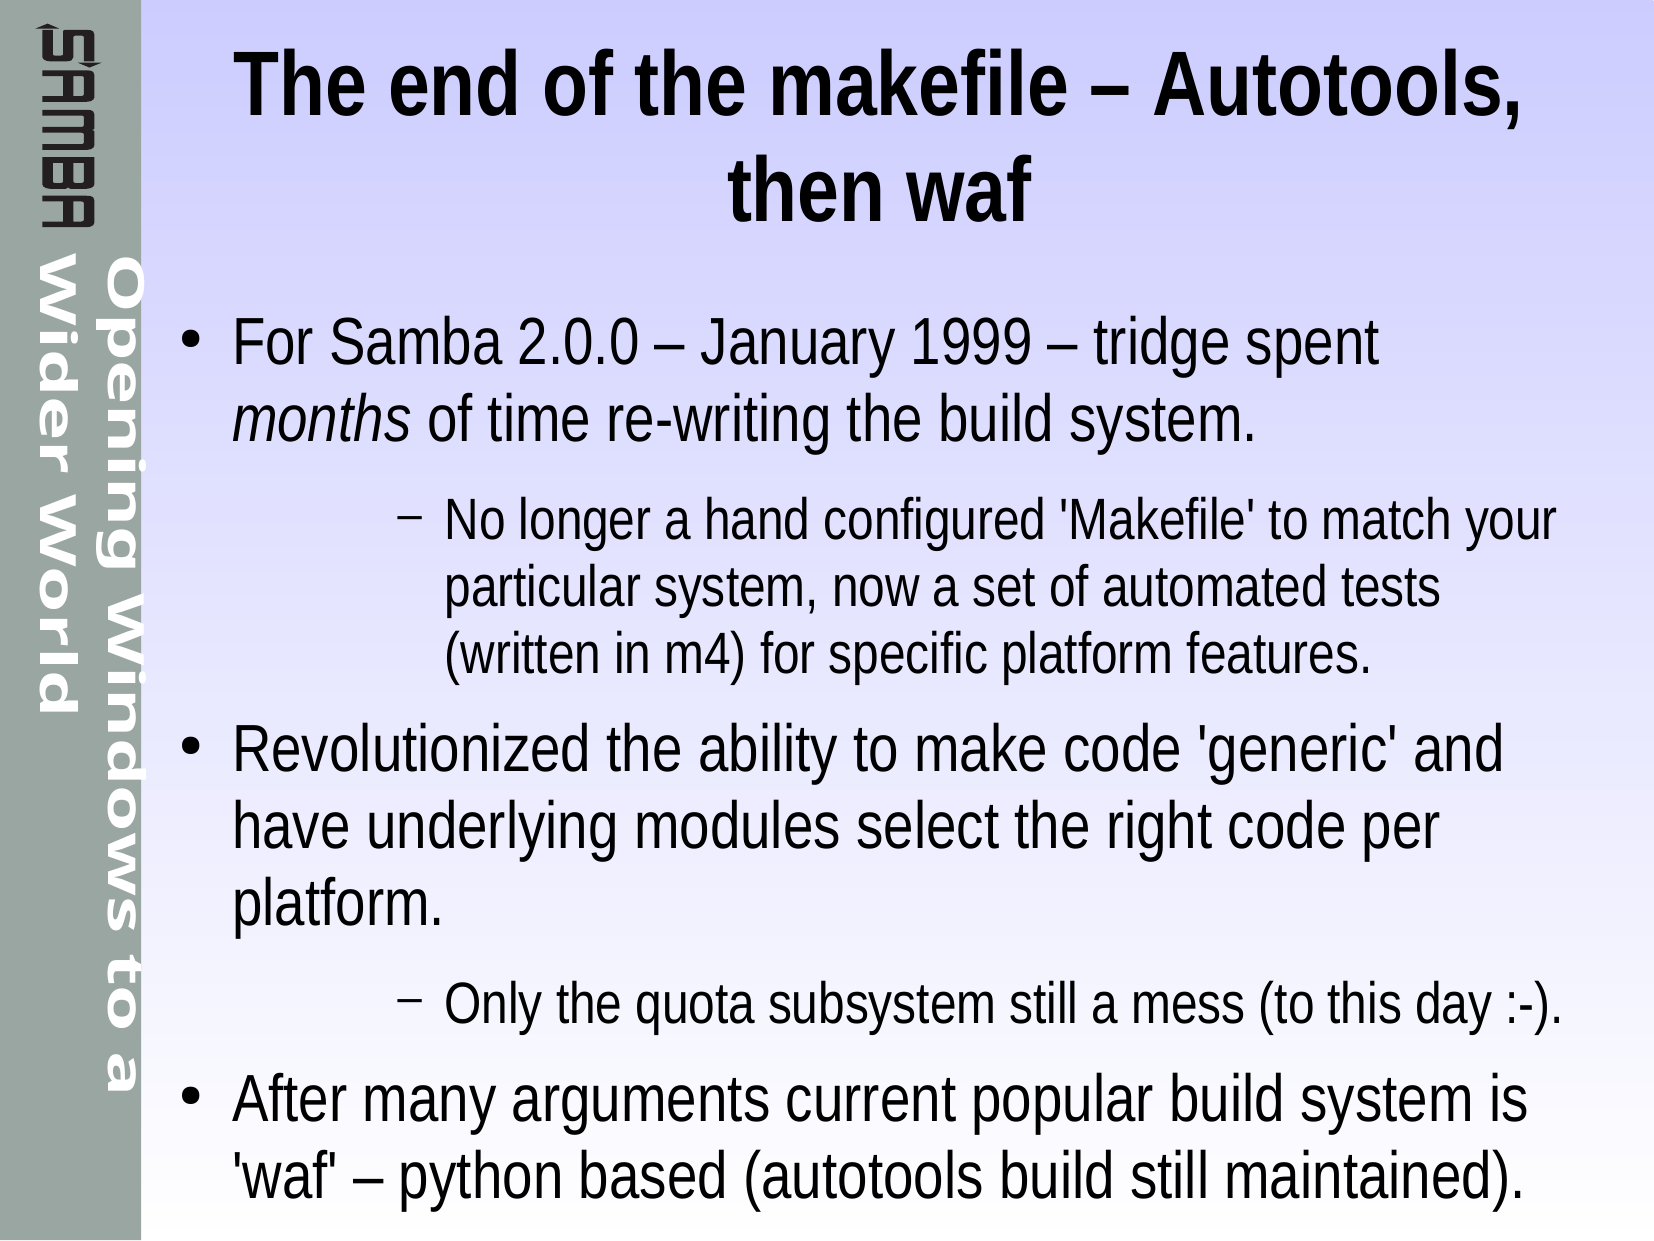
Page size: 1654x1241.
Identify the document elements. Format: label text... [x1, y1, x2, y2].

title The end of the makefile – Autotools, then waf [173, 31, 1586, 240]
list For Samba 2.0.0 – January 1999 – tridge spent months of time re-writing the build system. No longer a hand configured 'Makefile' to match your particular system, now a set of automated tests (written in m4) for specific platform features. Revolutionized the ability to make code 'generic' and have underlying modules select the right code per platform. Only the quota subsystem still a mess (to this day :-). After many arguments current popular build system is 'waf' – python based (autotools build still maintained). [161, 302, 1574, 1211]
